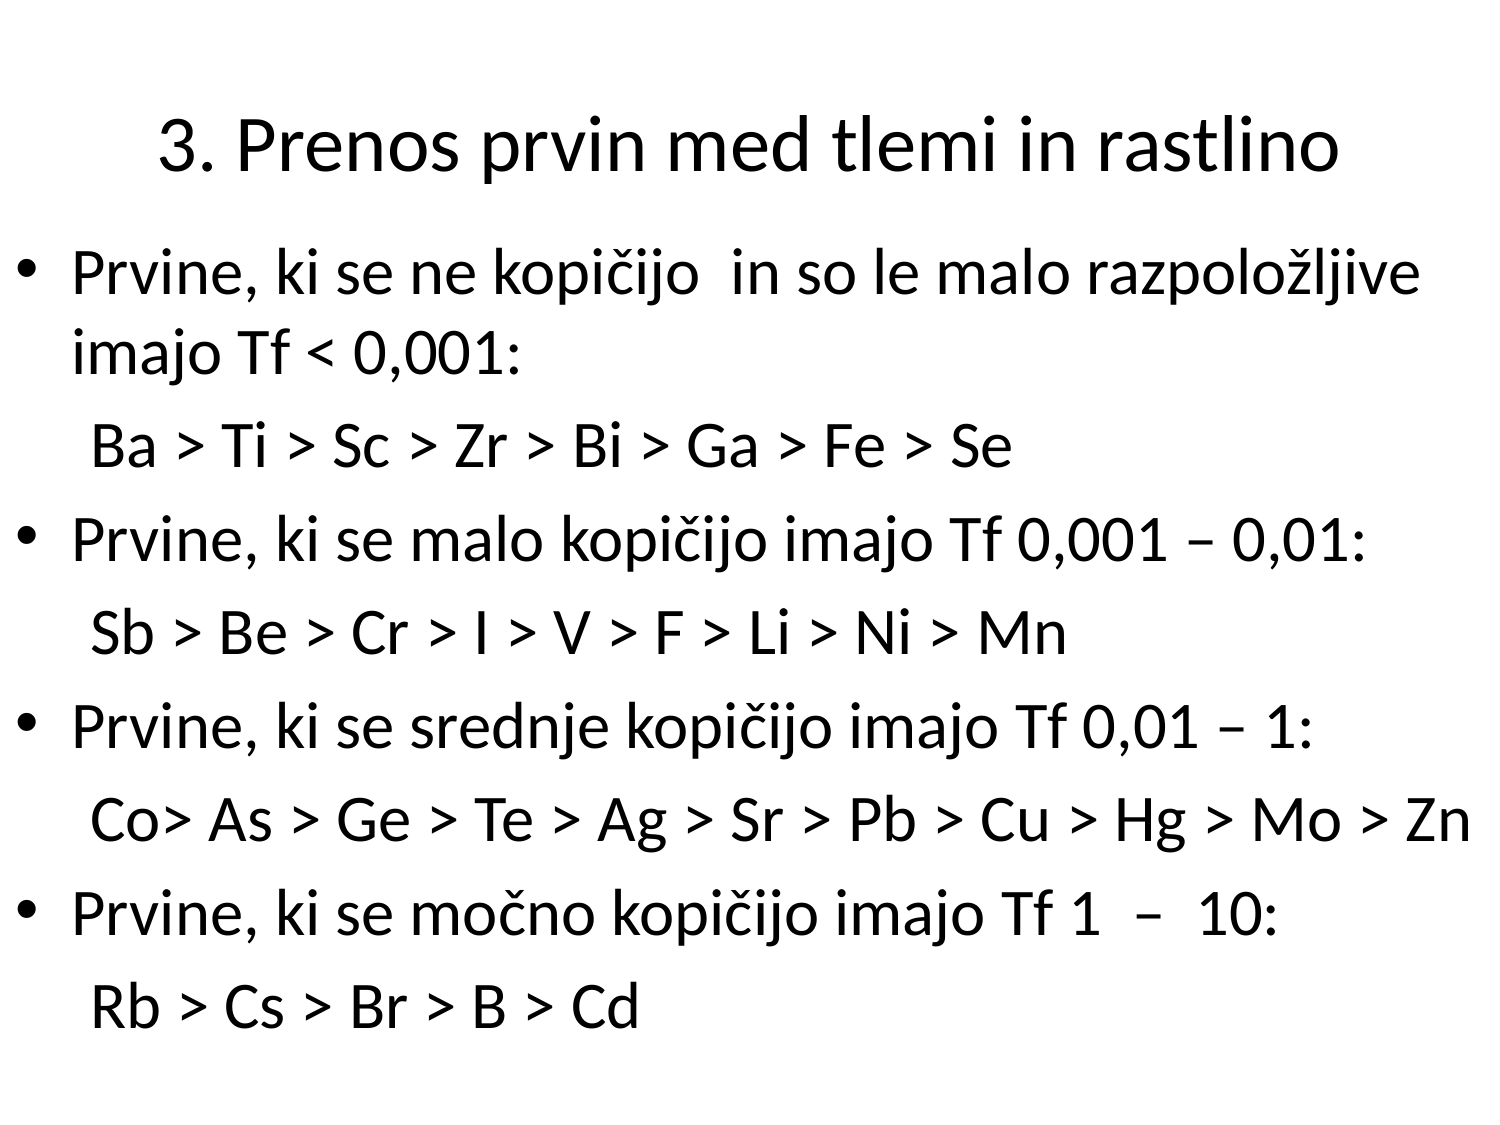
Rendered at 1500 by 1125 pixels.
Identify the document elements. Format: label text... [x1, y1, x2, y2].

list Prvine, ki se ne kopičijo in so le malo razpoložljive imajo Tf < 0,001: Ba > Ti > Sc > Zr > Bi > Ga > Fe > Se Prvine, ki se malo kopičijo imajo Tf 0,001 – 0,01: Sb > Be > Cr > I > V > F > Li > Ni > Mn Prvine, ki se srednje kopičijo imajo Tf 0,01 – 1: Co> As > Ge > Te > Ag > Sr > Pb > Cu > Hg > Mo > Zn Prvine, ki se močno kopičijo imajo Tf 1 – 10: Rb > Cs > Br > B > Cd [0, 220, 1500, 1125]
title 3. Prenos prvin med tlemi in rastlino [75, 45, 1425, 220]
